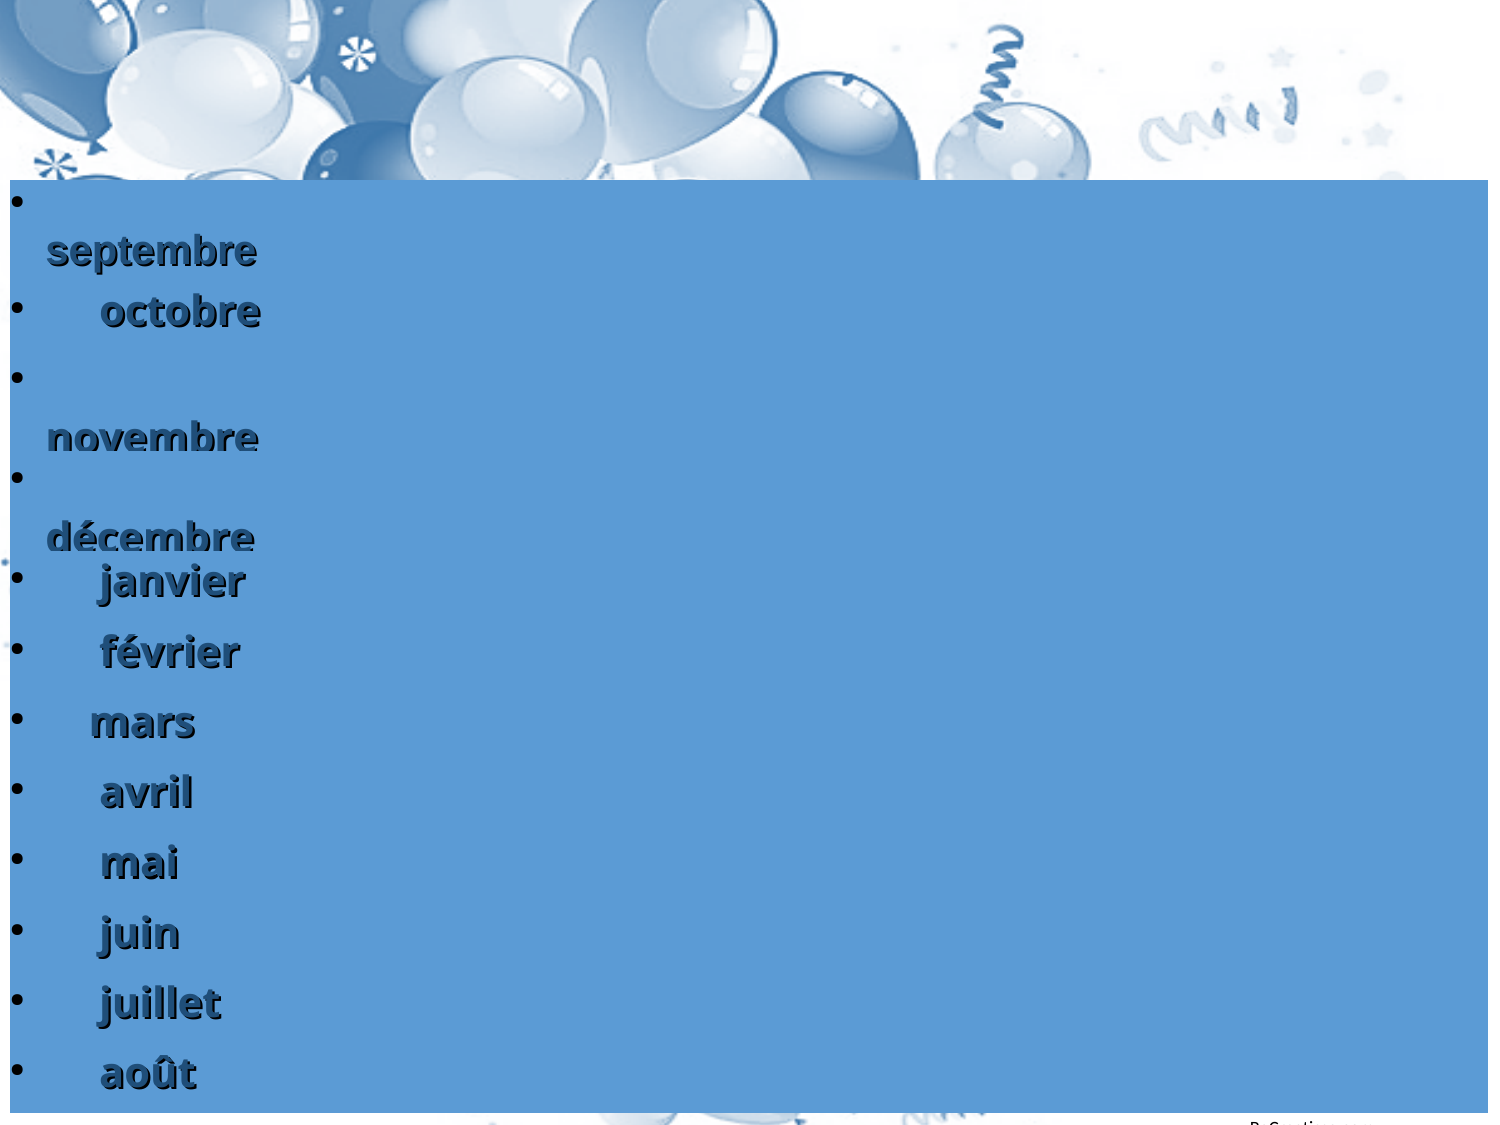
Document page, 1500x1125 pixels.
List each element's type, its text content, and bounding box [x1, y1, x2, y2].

table_cell mars [10, 691, 295, 762]
table_header septembre [10, 180, 295, 280]
table_cell [295, 1043, 1488, 1113]
table_cell février [10, 621, 295, 691]
table_cell [295, 280, 1488, 351]
table_cell [295, 762, 1488, 832]
table_header [295, 180, 1488, 280]
table_cell novembre [10, 351, 295, 451]
table_cell décembre [10, 451, 295, 551]
table_cell [295, 451, 1488, 551]
table_cell avril [10, 762, 295, 832]
table_cell juin [10, 902, 295, 973]
picture [0, 0, 1500, 1125]
table_cell [295, 902, 1488, 973]
table_cell [295, 621, 1488, 691]
table_cell [295, 973, 1488, 1043]
table_cell [295, 351, 1488, 451]
table_cell mai [10, 832, 295, 902]
table_cell [295, 551, 1488, 621]
table_cell [295, 691, 1488, 762]
table_cell [295, 832, 1488, 902]
table_cell juillet [10, 973, 295, 1043]
table_cell octobre [10, 280, 295, 351]
table_cell août [10, 1043, 295, 1113]
table_cell janvier [10, 551, 295, 621]
text_box ReCreatisse.com [1235, 1113, 1390, 1125]
